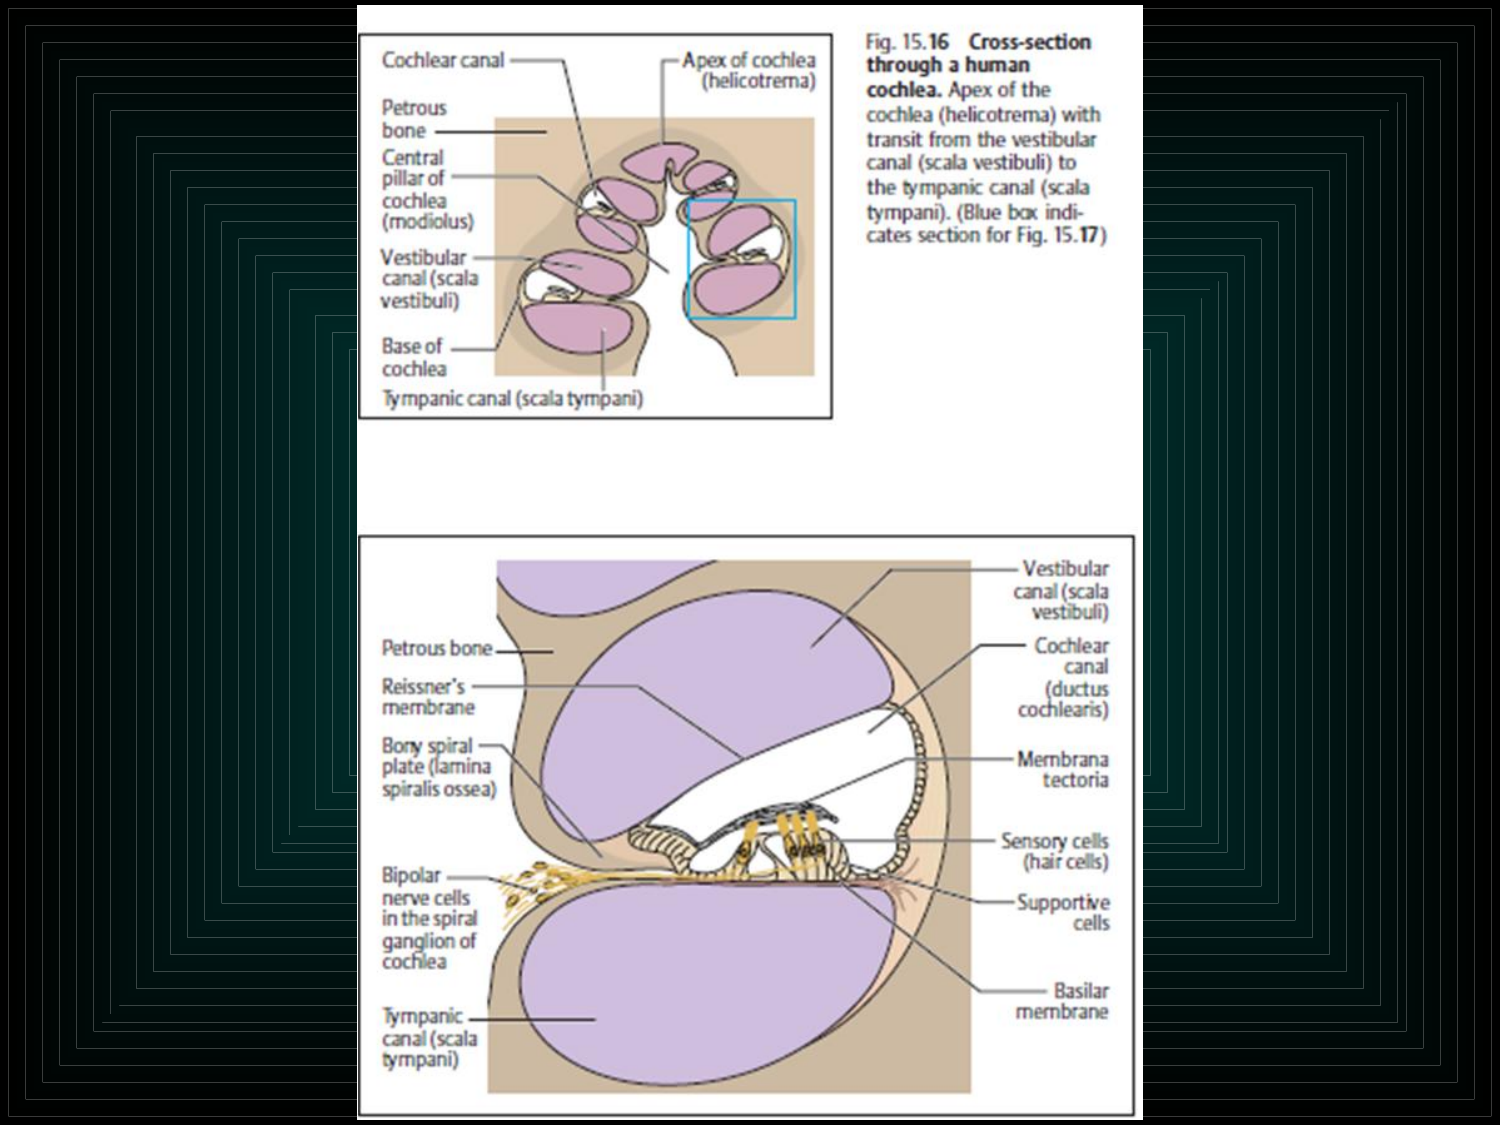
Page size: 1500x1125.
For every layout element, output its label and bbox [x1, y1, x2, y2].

picture [357, 5, 1143, 1120]
